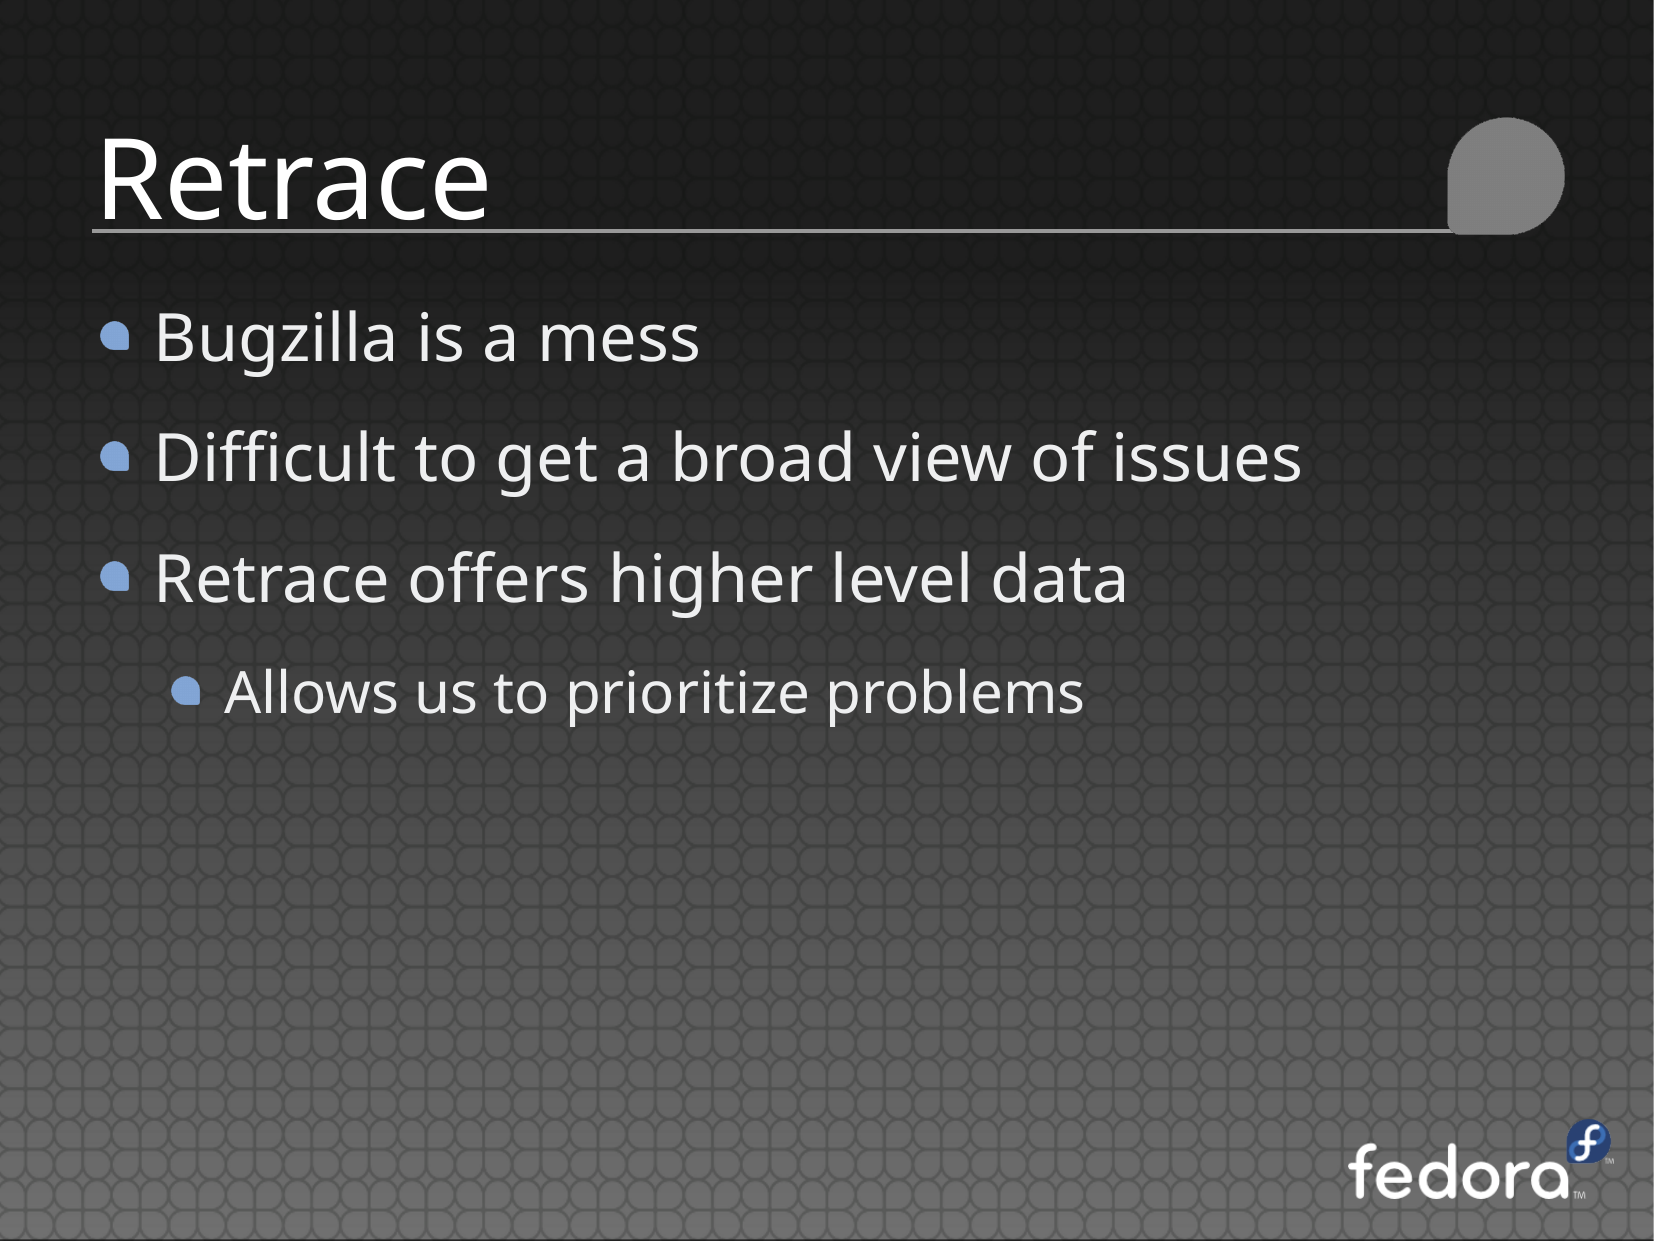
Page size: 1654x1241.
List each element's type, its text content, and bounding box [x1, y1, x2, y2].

title Retrace [94, 100, 1426, 251]
list Bugzilla is a mess Difficult to get a broad view of issues Retrace offers higher level data Allows us to prioritize problems [82, 290, 1571, 1094]
picture [0, 0, 1654, 1241]
